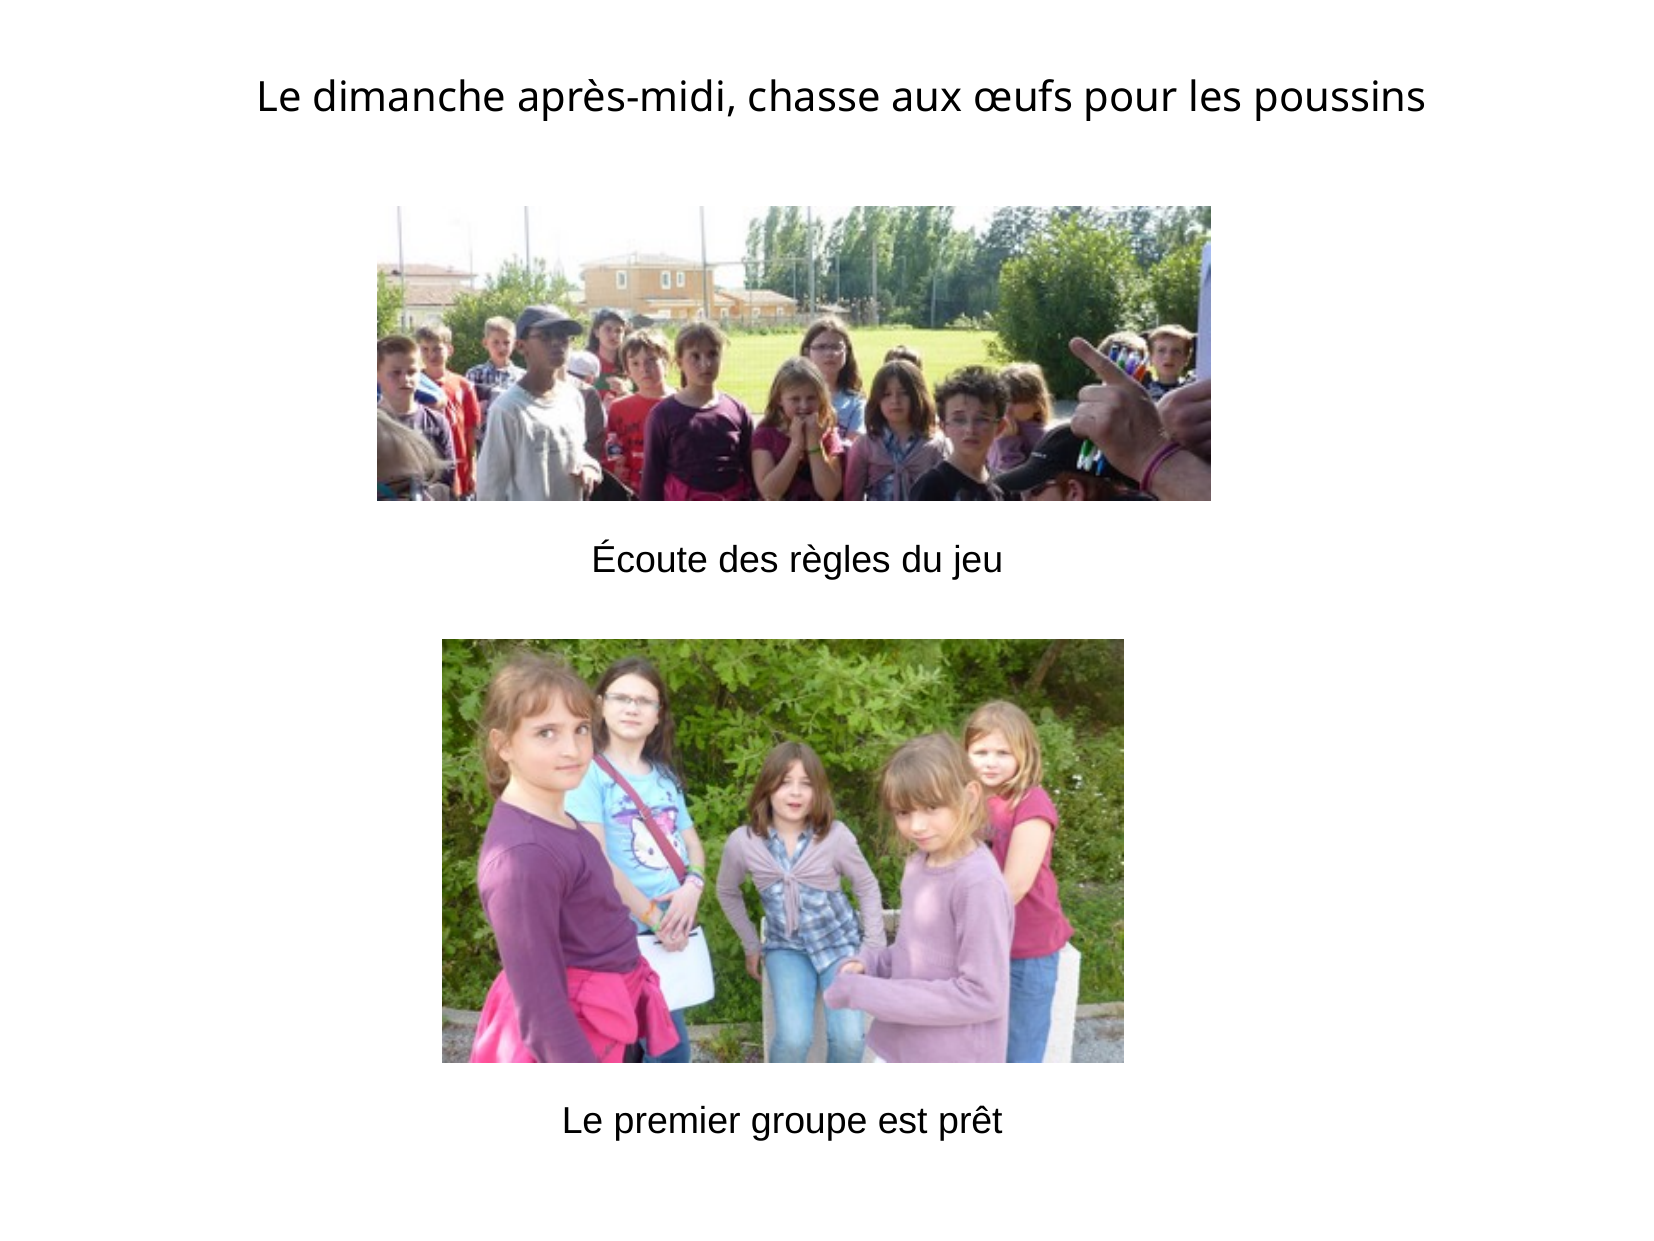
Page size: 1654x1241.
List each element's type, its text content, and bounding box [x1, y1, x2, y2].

picture [377, 206, 1211, 501]
text_box Écoute des règles du jeu [442, 531, 1152, 589]
text_box Le dimanche après-midi, chasse aux œufs pour les poussins [88, 59, 1595, 132]
picture [442, 639, 1124, 1063]
text_box Le premier groupe est prêt [442, 1092, 1123, 1150]
